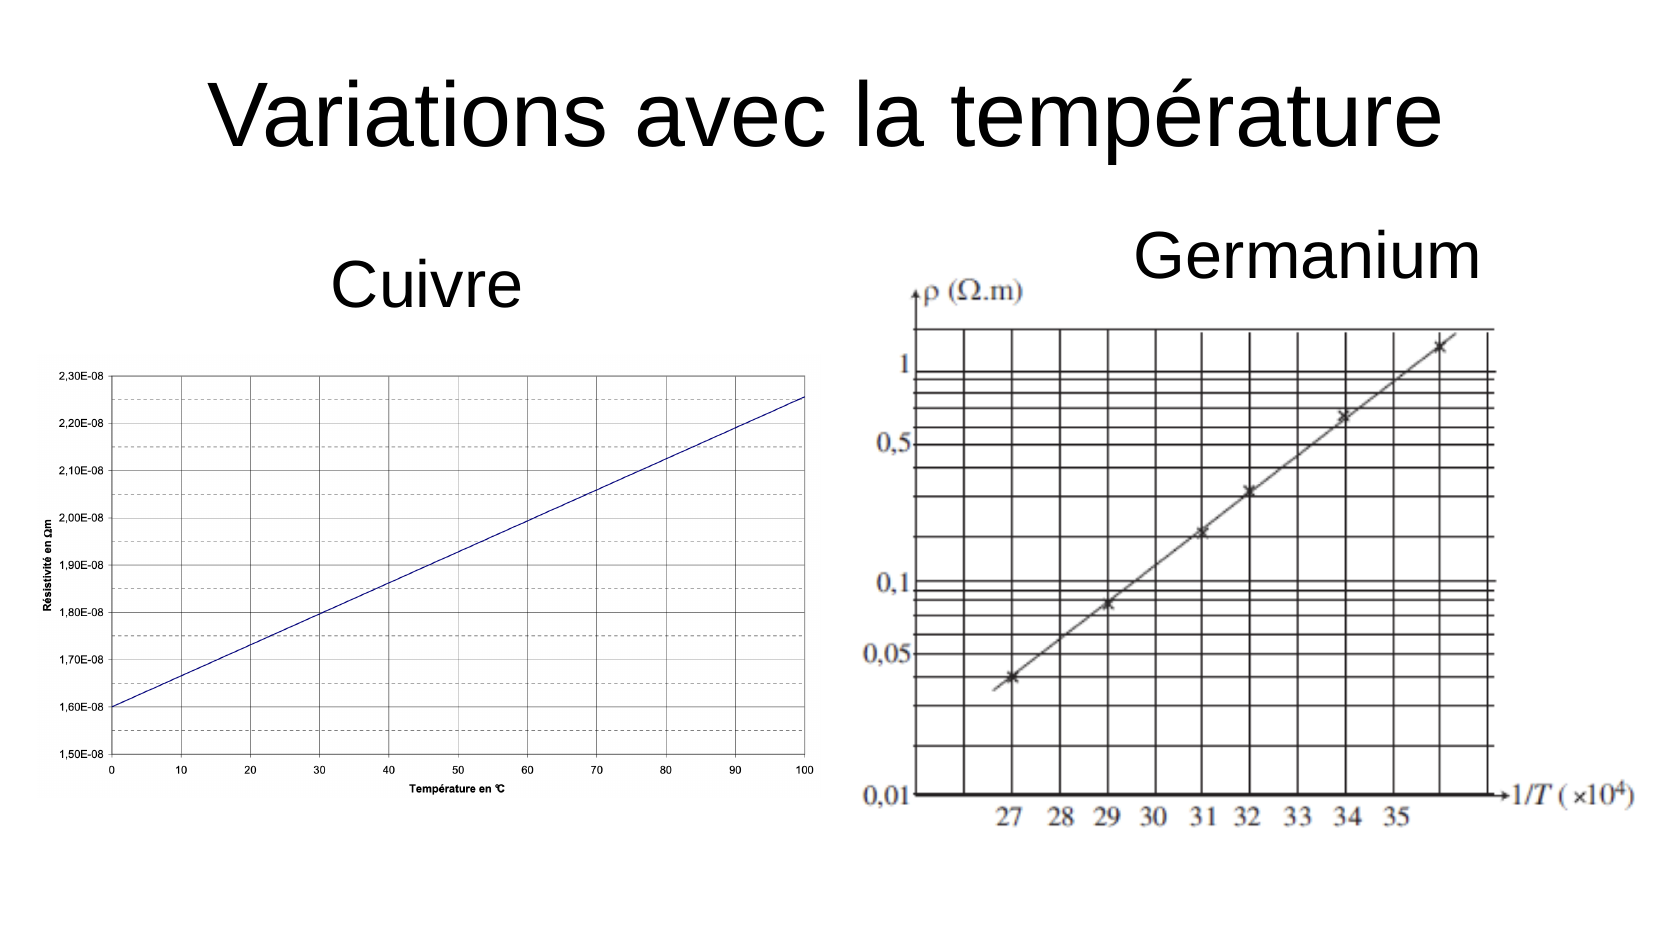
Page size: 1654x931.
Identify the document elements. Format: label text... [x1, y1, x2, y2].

picture [37, 354, 821, 798]
title Variations avec la température [82, 37, 1571, 193]
list Germanium [1062, 217, 1571, 355]
list Cuivre [259, 247, 768, 384]
picture [850, 263, 1648, 857]
